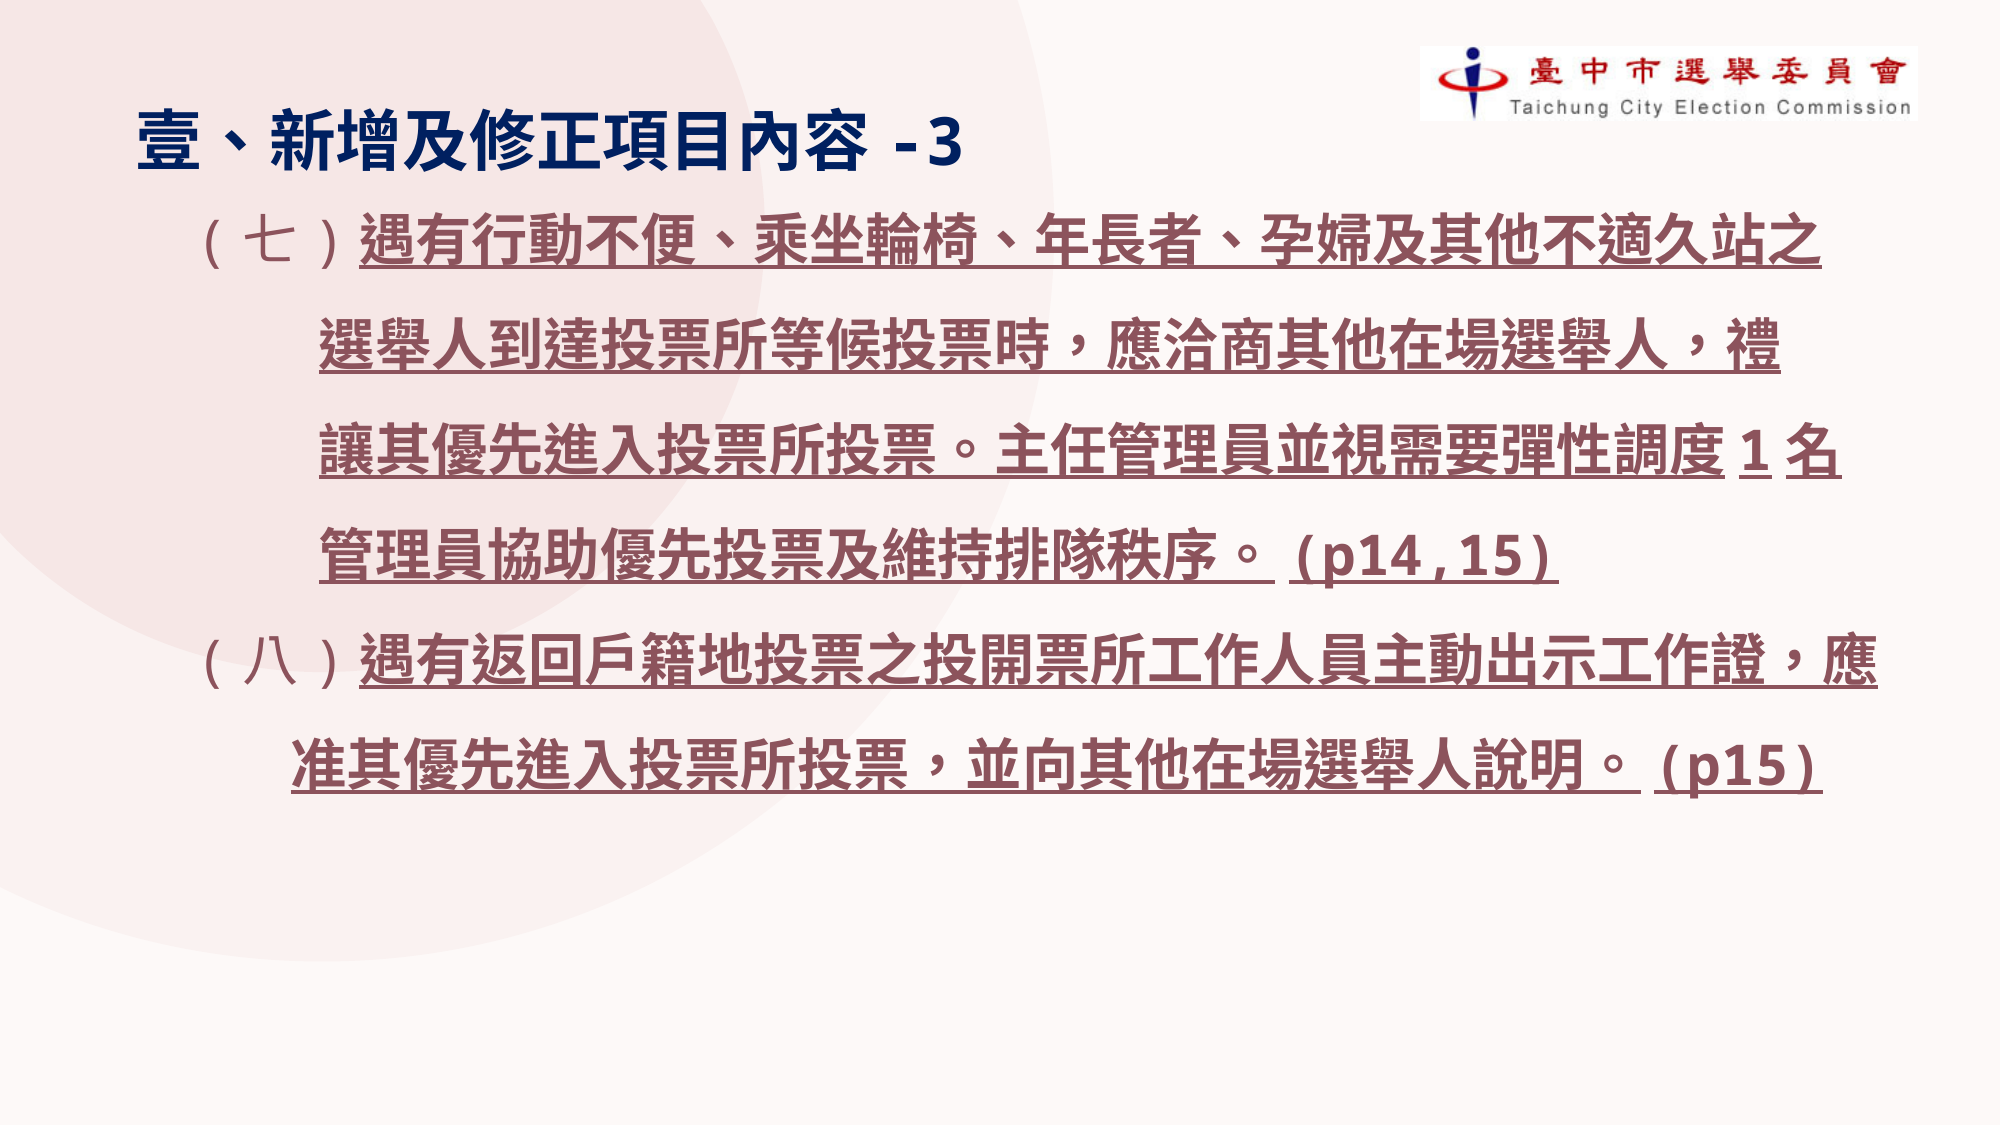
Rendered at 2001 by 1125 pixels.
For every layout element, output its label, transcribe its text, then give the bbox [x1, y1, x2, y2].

title 壹、新增及修正項目內容-3 [120, 35, 1918, 166]
list (七)遇有行動不便、乘坐輪椅、年長者、孕婦及其他不適久站之 選舉人到達投票所等候投票時，應洽商其他在場選舉人，禮 讓其優先進入投票所投票。主任管理員並視需要彈性調度1名 管理員協助優先投票及維持排隊秩序。(p14,15) (八)遇有返回戶籍地投票之投開票所工作人員主動出示工作證，應 准其優先進入投票所投票，並向其他在場選舉人說明。(p15) [120, 184, 1918, 1022]
